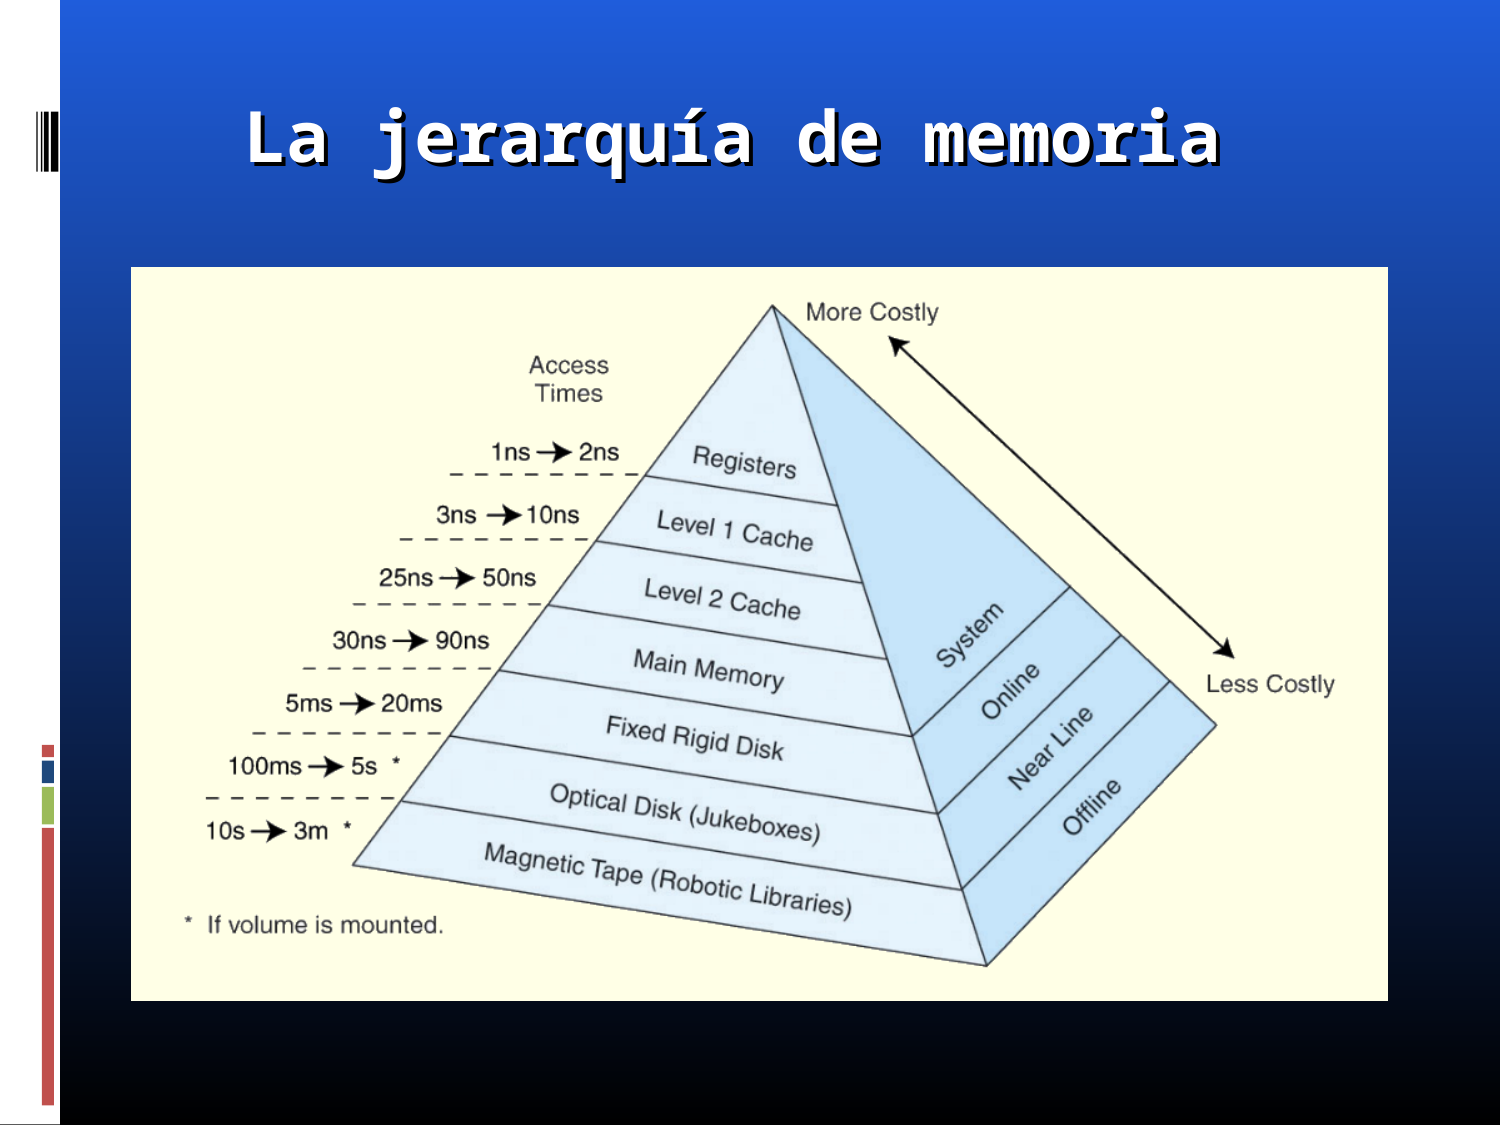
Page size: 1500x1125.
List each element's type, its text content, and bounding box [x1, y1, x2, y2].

picture [131, 267, 1388, 1002]
title La jerarquía de memoria [150, 84, 1426, 235]
